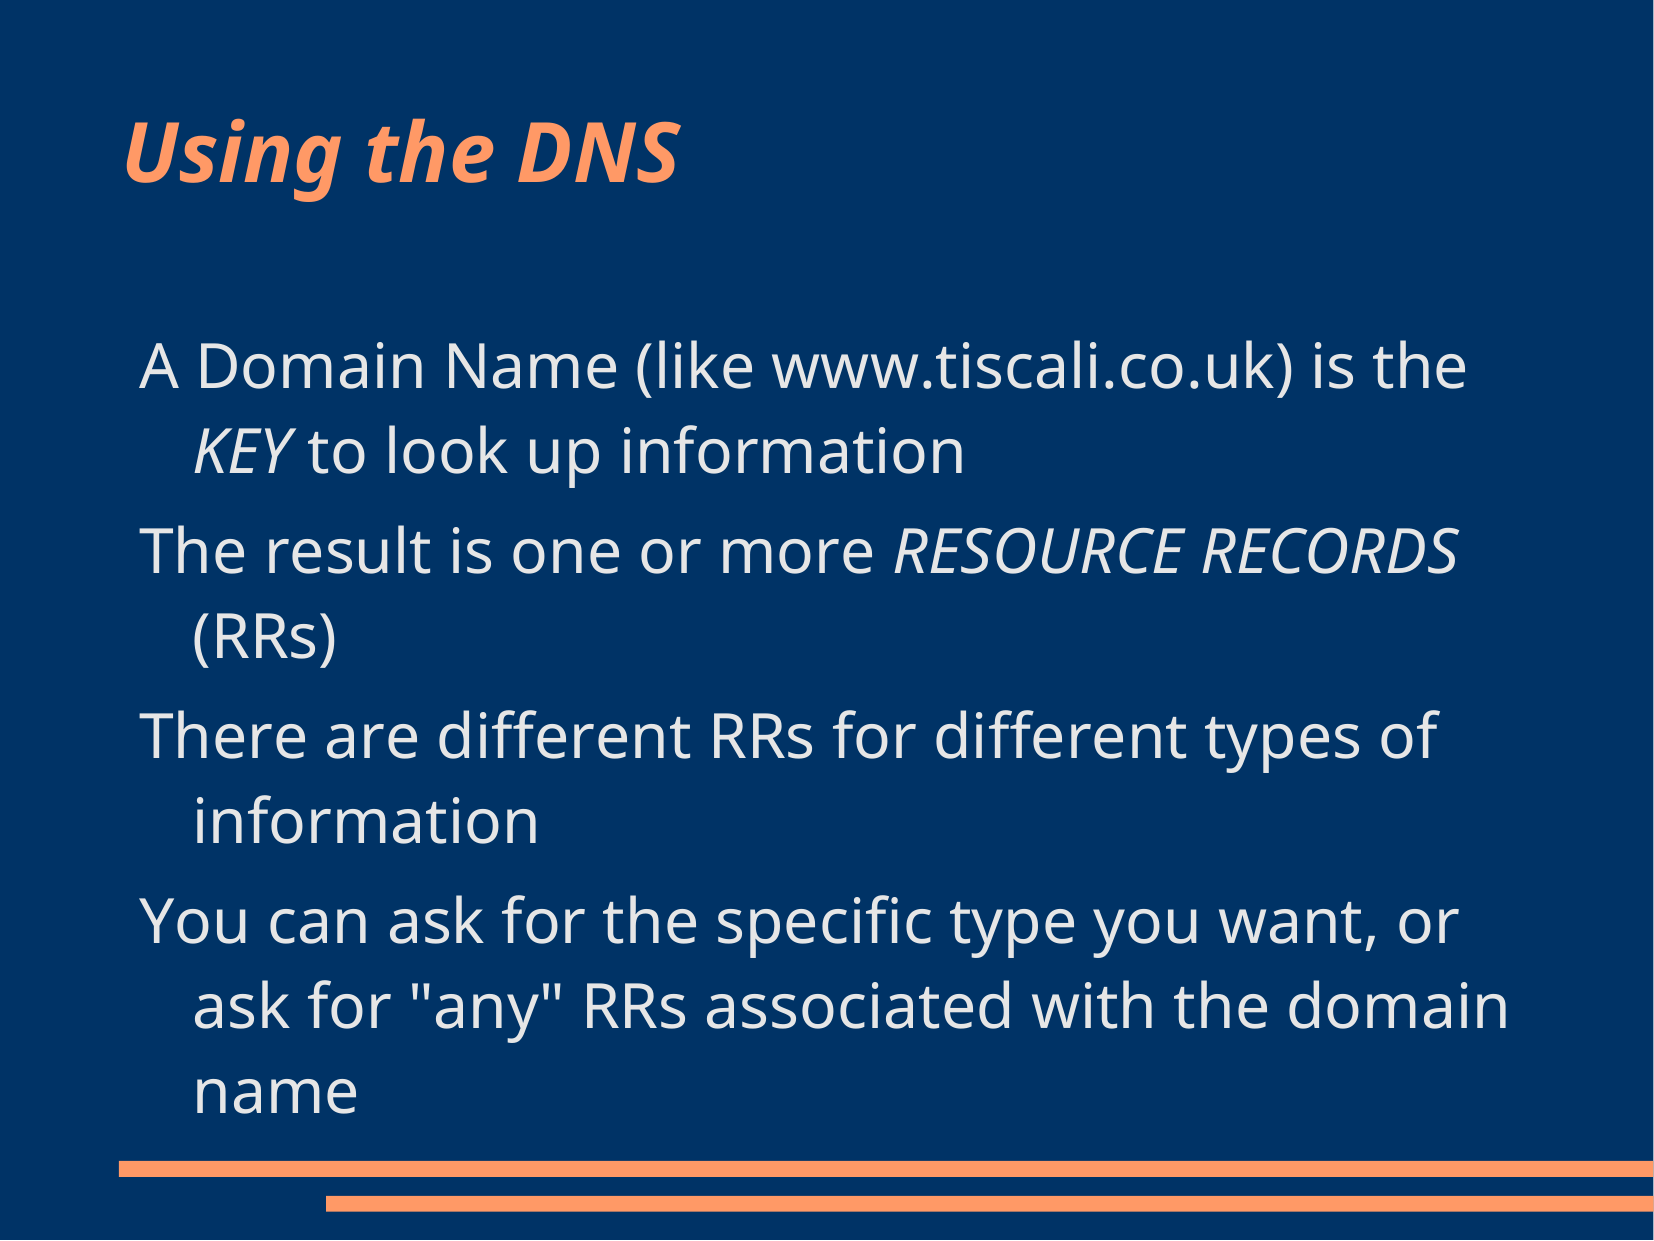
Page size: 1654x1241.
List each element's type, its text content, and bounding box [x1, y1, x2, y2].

list A Domain Name (like www.tiscali.co.uk) is the KEY to look up information The result is one or more RESOURCE RECORDS (RRs) There are different RRs for different types of information You can ask for the specific type you want, or ask for "any" RRs associated with the domain name [121, 322, 1561, 1133]
title Using the DNS [121, 46, 1534, 254]
